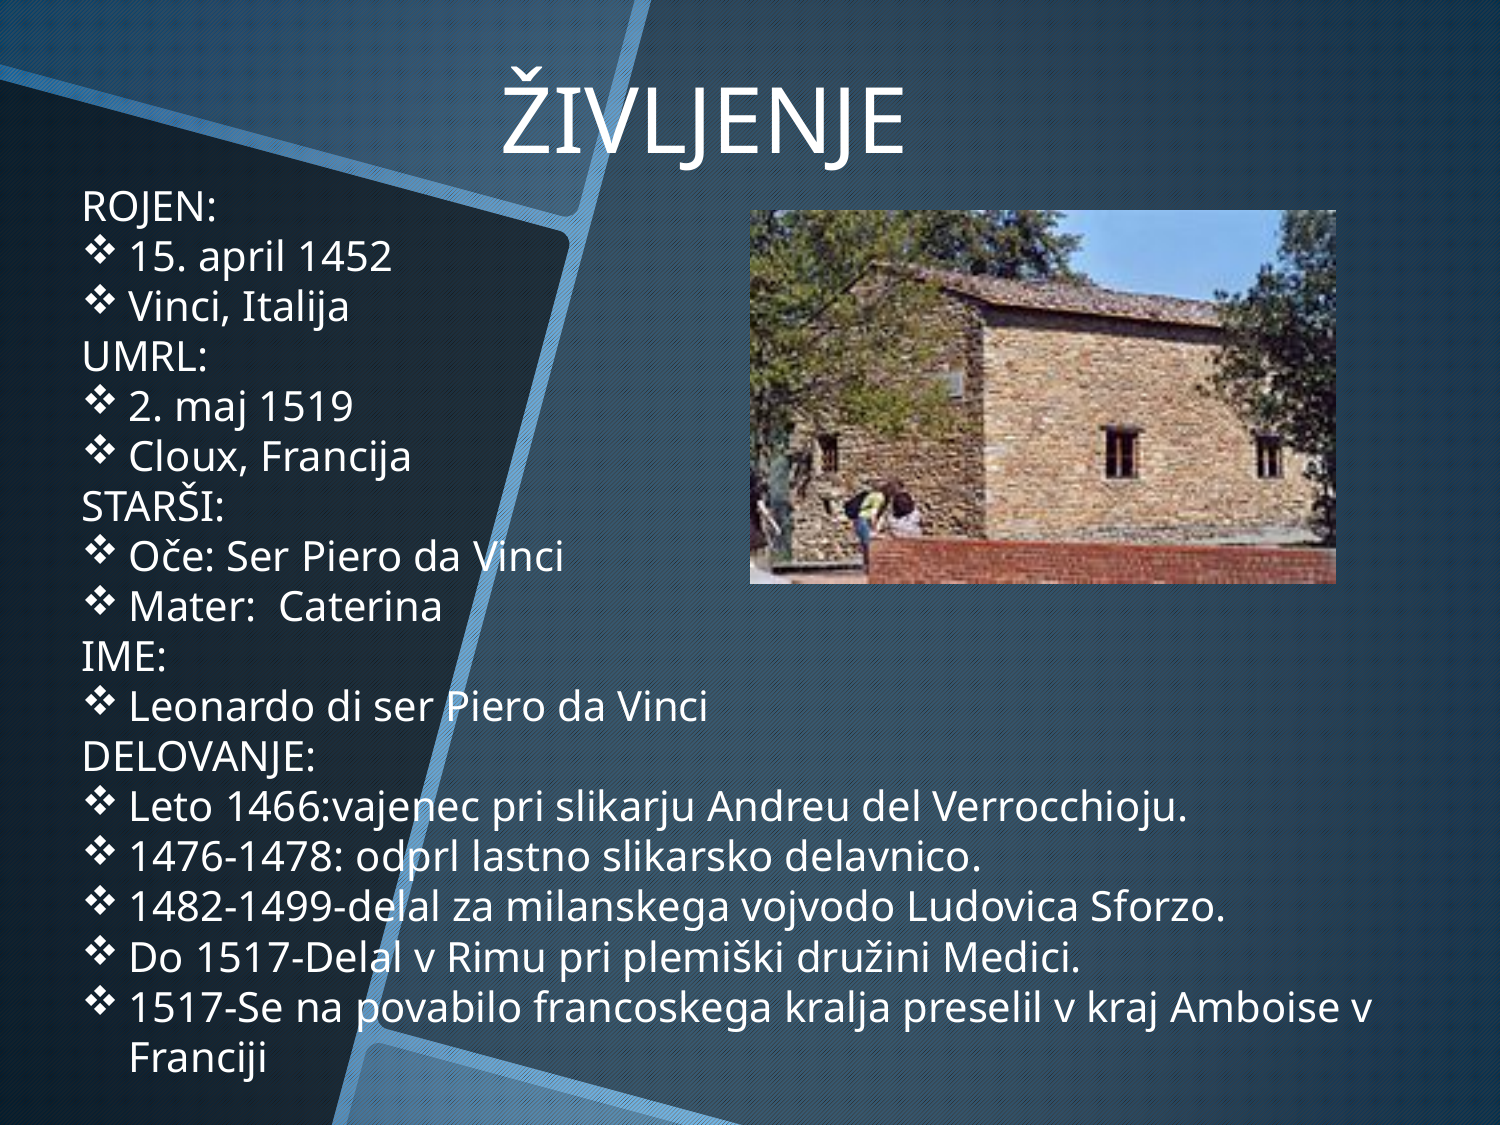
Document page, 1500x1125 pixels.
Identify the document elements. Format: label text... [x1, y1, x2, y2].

text_box ROJEN: 15. april 1452 Vinci, Italija UMRL: 2. maj 1519 Cloux, Francija STARŠI: Oče: Ser Piero da Vinci Mater: Caterina IME: Leonardo di ser Piero da Vinci DELOVANJE: Leto 1466:vajenec pri slikarju Andreu del Verrocchioju. 1476-1478: odprl lastno slikarsko delavnico. 1482-1499-delal za milanskega vojvodo Ludovica Sforzo. Do 1517-Delal v Rimu pri plemiški družini Medici. 1517-Se na povabilo francoskega kralja preselil v kraj Amboise v Franciji [66, 172, 1390, 1125]
title ŽIVLJENJE [289, 31, 1121, 172]
picture [750, 210, 1336, 584]
